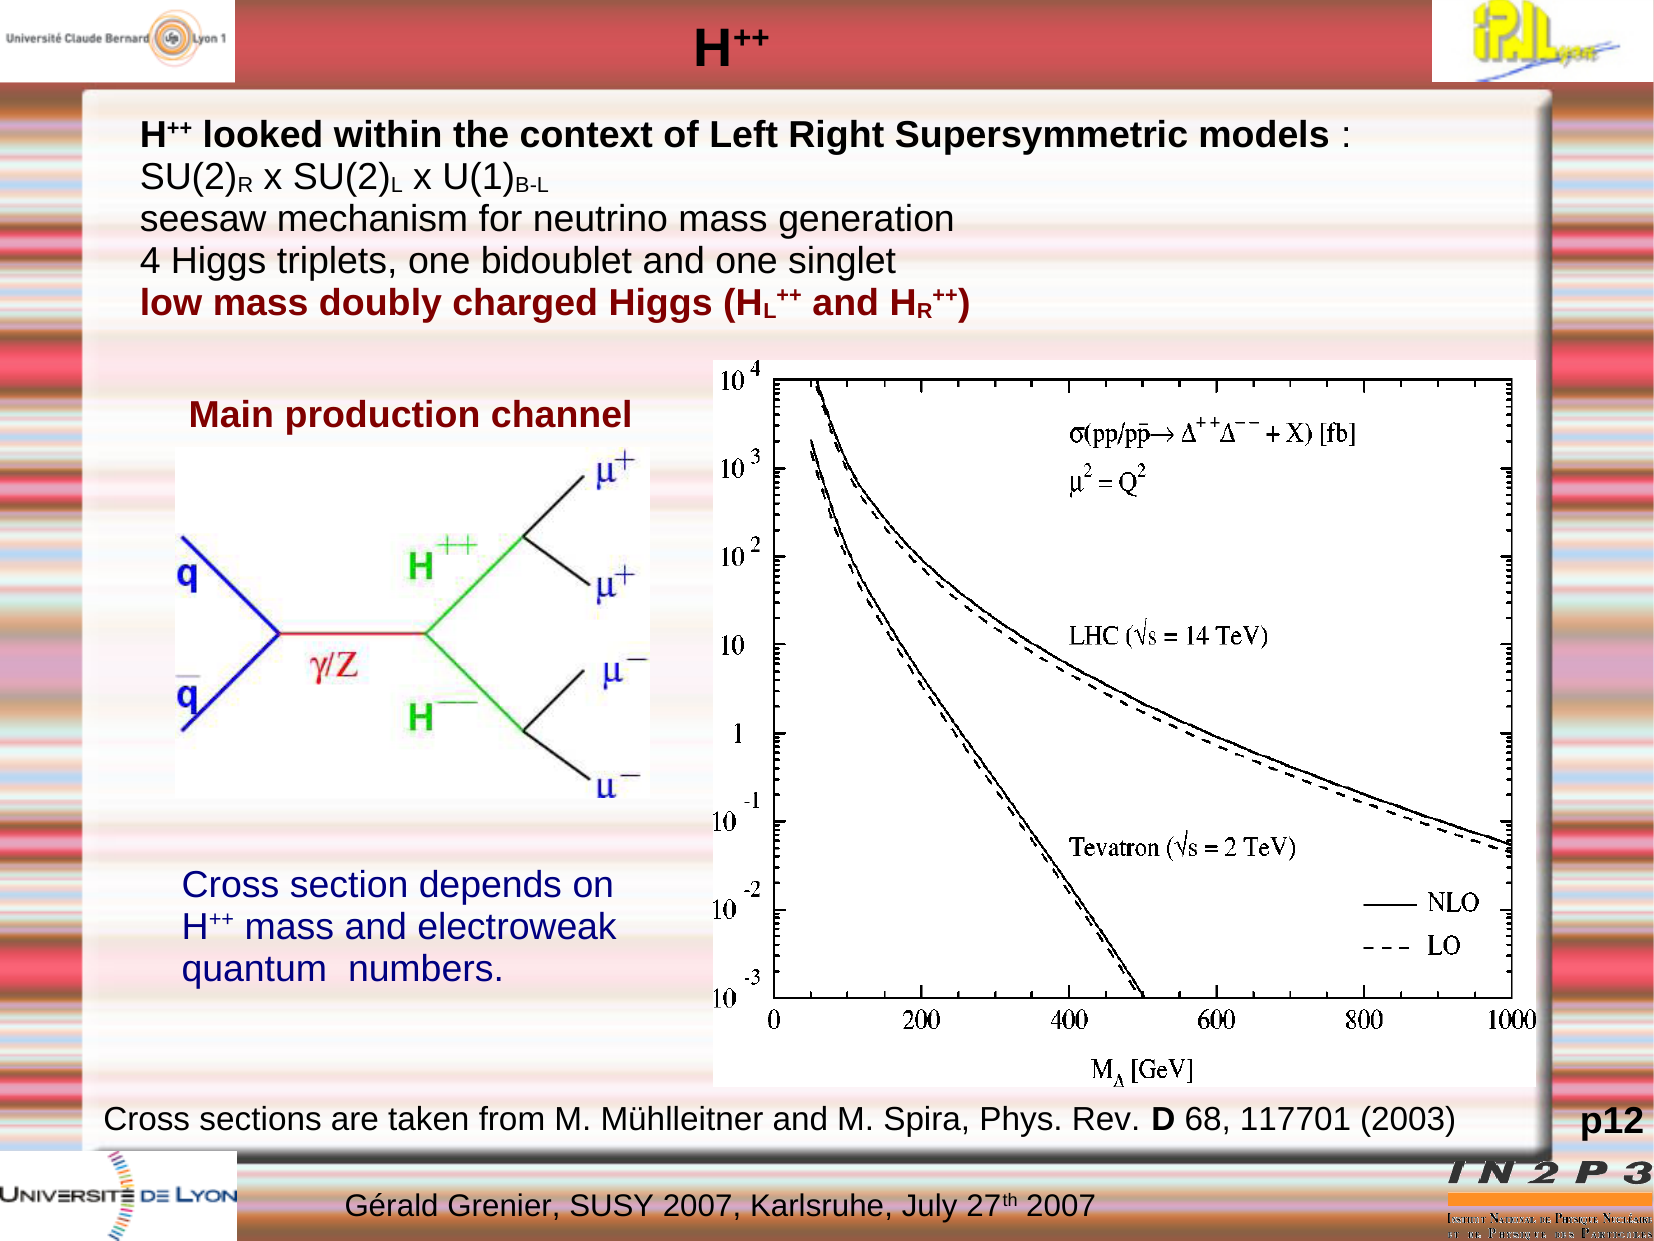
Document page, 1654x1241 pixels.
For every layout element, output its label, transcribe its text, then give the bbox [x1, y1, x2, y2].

text_box Cross section depends on H++ mass and electroweak quantum numbers. [166, 856, 632, 999]
text_box Main production channel [173, 386, 659, 445]
text_box Cross sections are taken from M. Mühlleitner and M. Spira, Phys. Rev. D 68, 117701 (2003) [88, 1092, 1536, 1146]
text_box H++ [679, 10, 785, 89]
text_box H++ looked within the context of Left Right Supersymmetric models : SU(2)R x SU(2)L x U(1)B-L seesaw mechanism for neutrino mass generation 4 Higgs triplets, one bidoublet and one singlet low mass doubly charged Higgs (HL++ and HR++) [125, 106, 1368, 361]
picture [0, 0, 1654, 1241]
